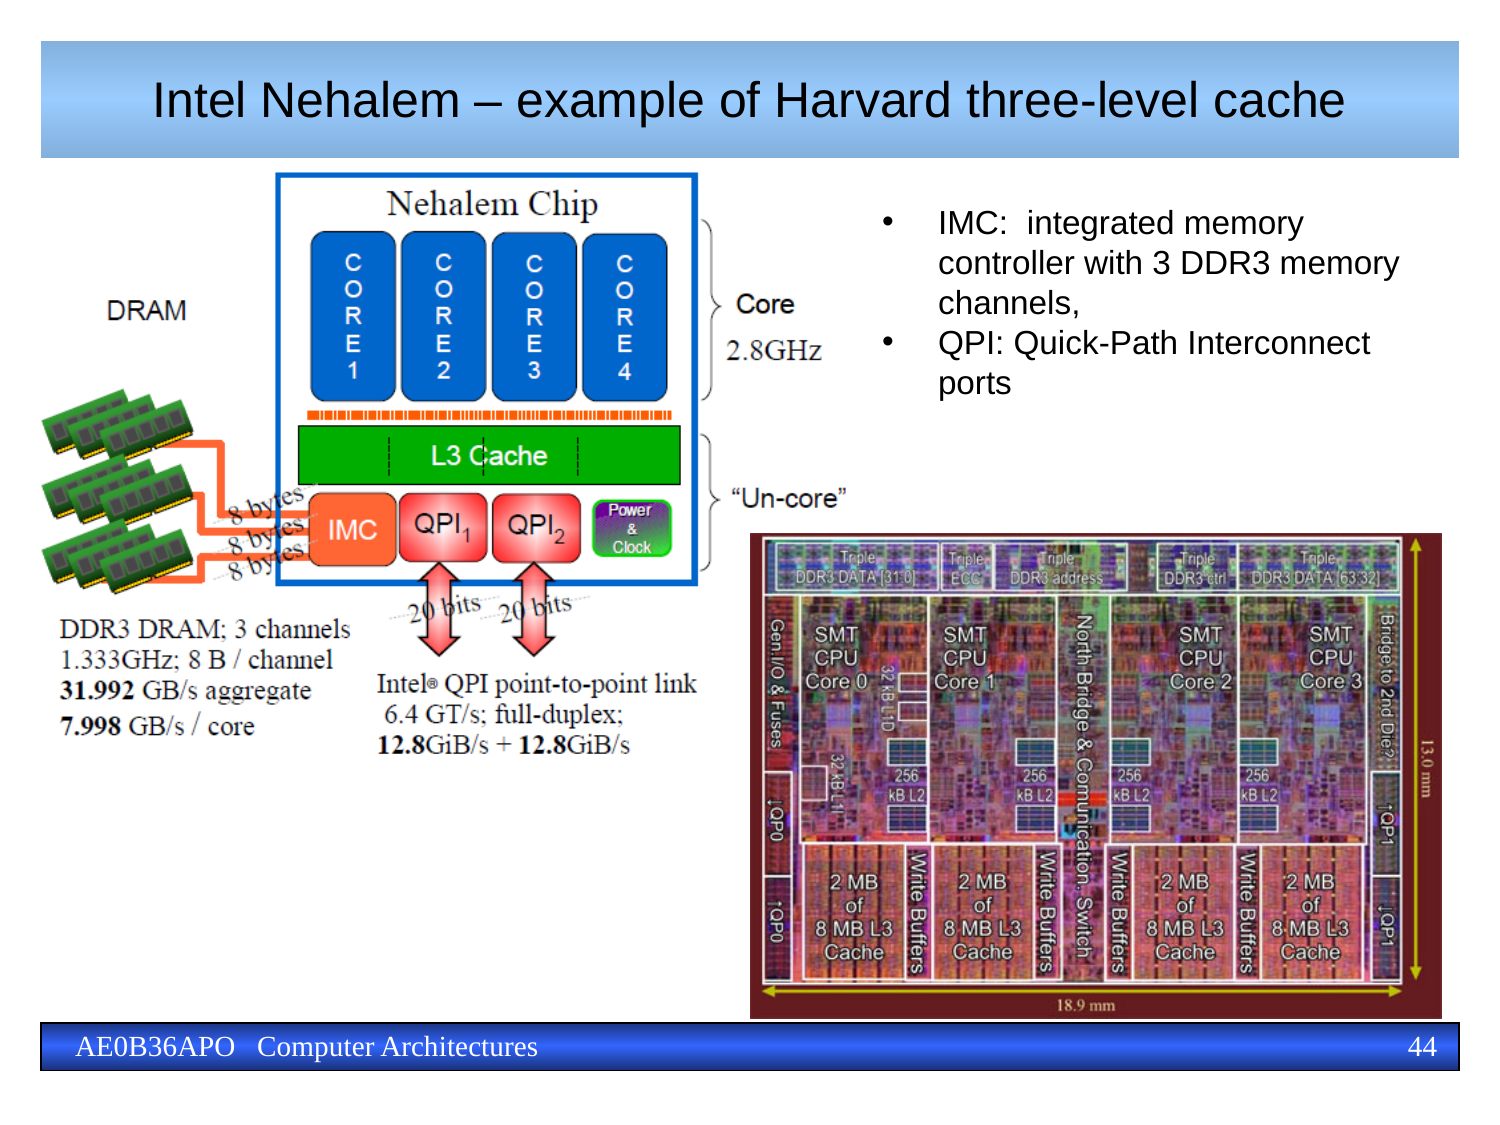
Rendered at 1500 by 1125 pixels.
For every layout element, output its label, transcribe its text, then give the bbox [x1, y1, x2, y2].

text_box IMC: integrated memory controller with 3 DDR3 memory channels, QPI: Quick-Path Interconnect ports [867, 193, 1454, 409]
title Intel Nehalem – example of Harvard three-level cache [41, 41, 1459, 158]
text_box [750, 533, 1442, 1019]
picture [35, 158, 859, 758]
